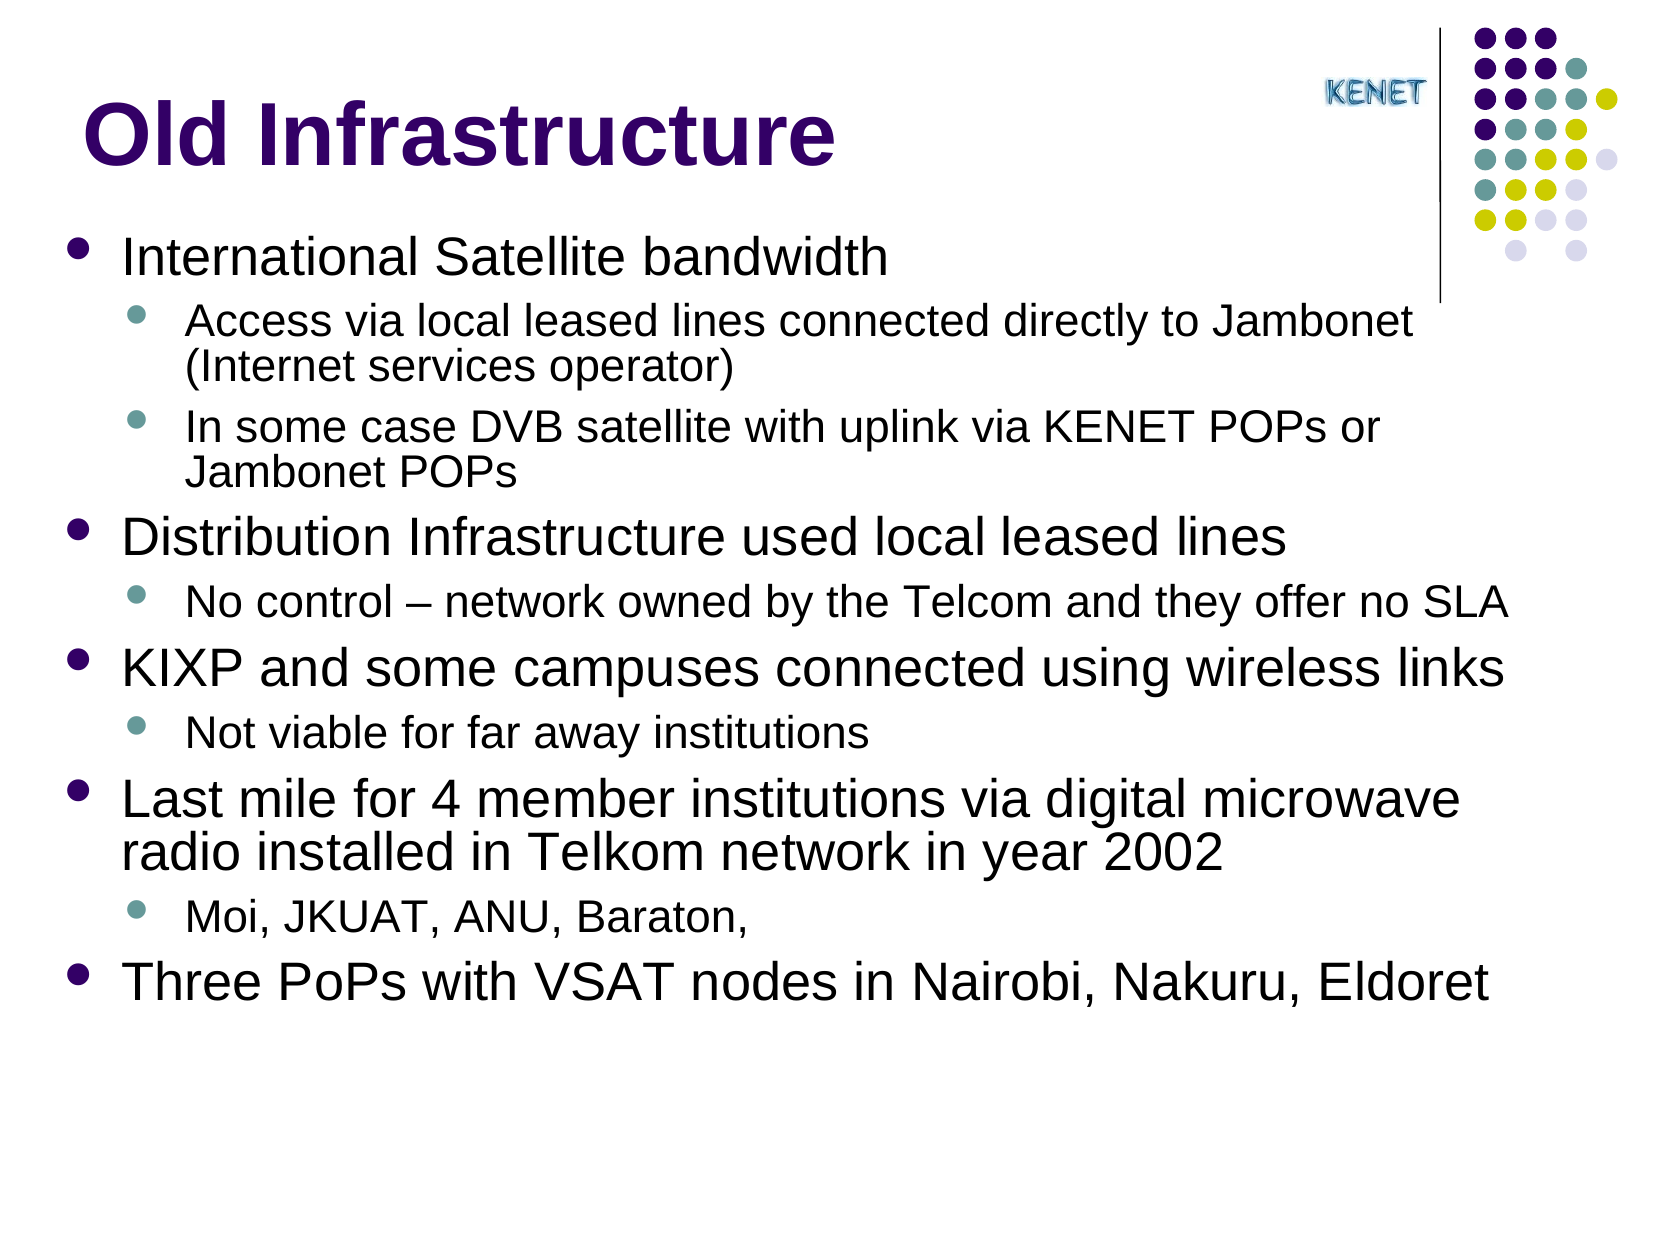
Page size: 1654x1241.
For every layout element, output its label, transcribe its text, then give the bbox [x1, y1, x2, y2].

text_box Old Infrastructure [82, 29, 1446, 232]
text_box International Satellite bandwidth Access via local leased lines connected directly to Jambonet (Internet services operator) In some case DVB satellite with uplink via KENET POPs or Jambonet POPs Distribution Infrastructure used local leased lines No control – network owned by the Telcom and they offer no SLA KIXP and some campuses connected using wireless links Not viable for far away institutions Last mile for 4 member institutions via digital microwave radio installed in Telkom network in year 2002 Moi, JKUAT, ANU, Baraton, Three PoPs with VSAT nodes in Nairobi, Nakuru, Eldoret [64, 232, 1551, 1046]
